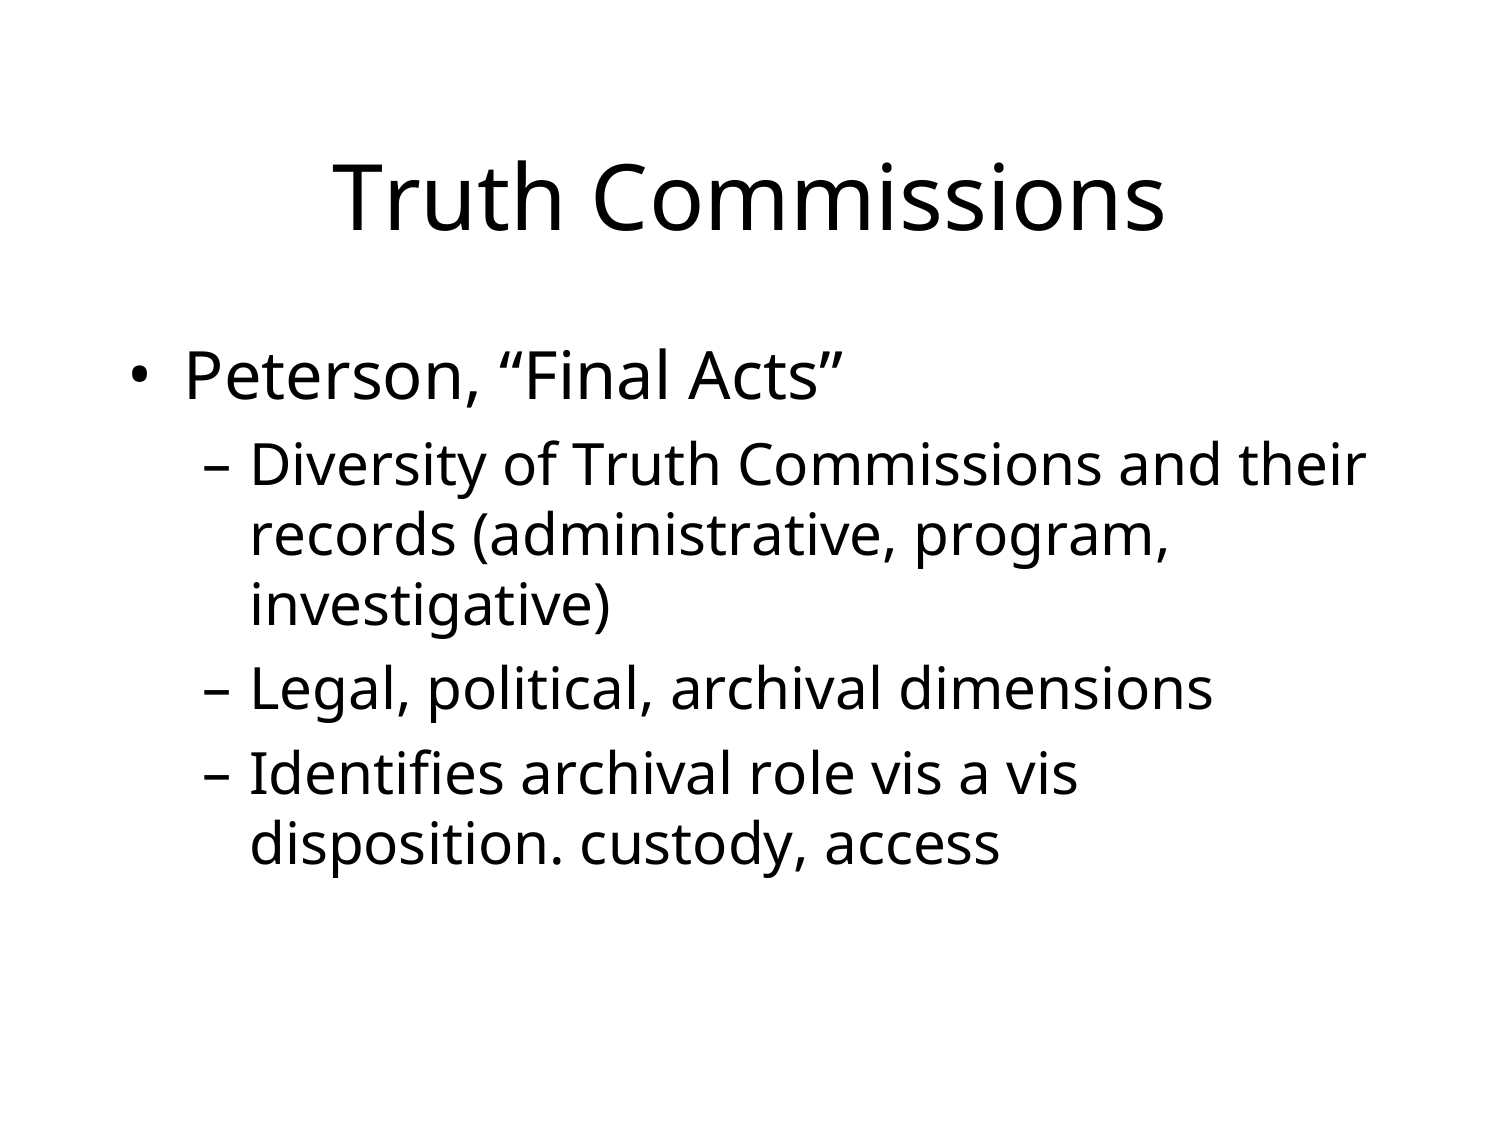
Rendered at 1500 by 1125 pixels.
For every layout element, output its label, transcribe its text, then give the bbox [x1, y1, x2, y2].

list Peterson, “Final Acts” Diversity of Truth Commissions and their records (administrative, program, investigative) Legal, political, archival dimensions Identifies archival role vis a vis disposition. custody, access [112, 324, 1388, 1001]
title Truth Commissions [112, 99, 1388, 288]
